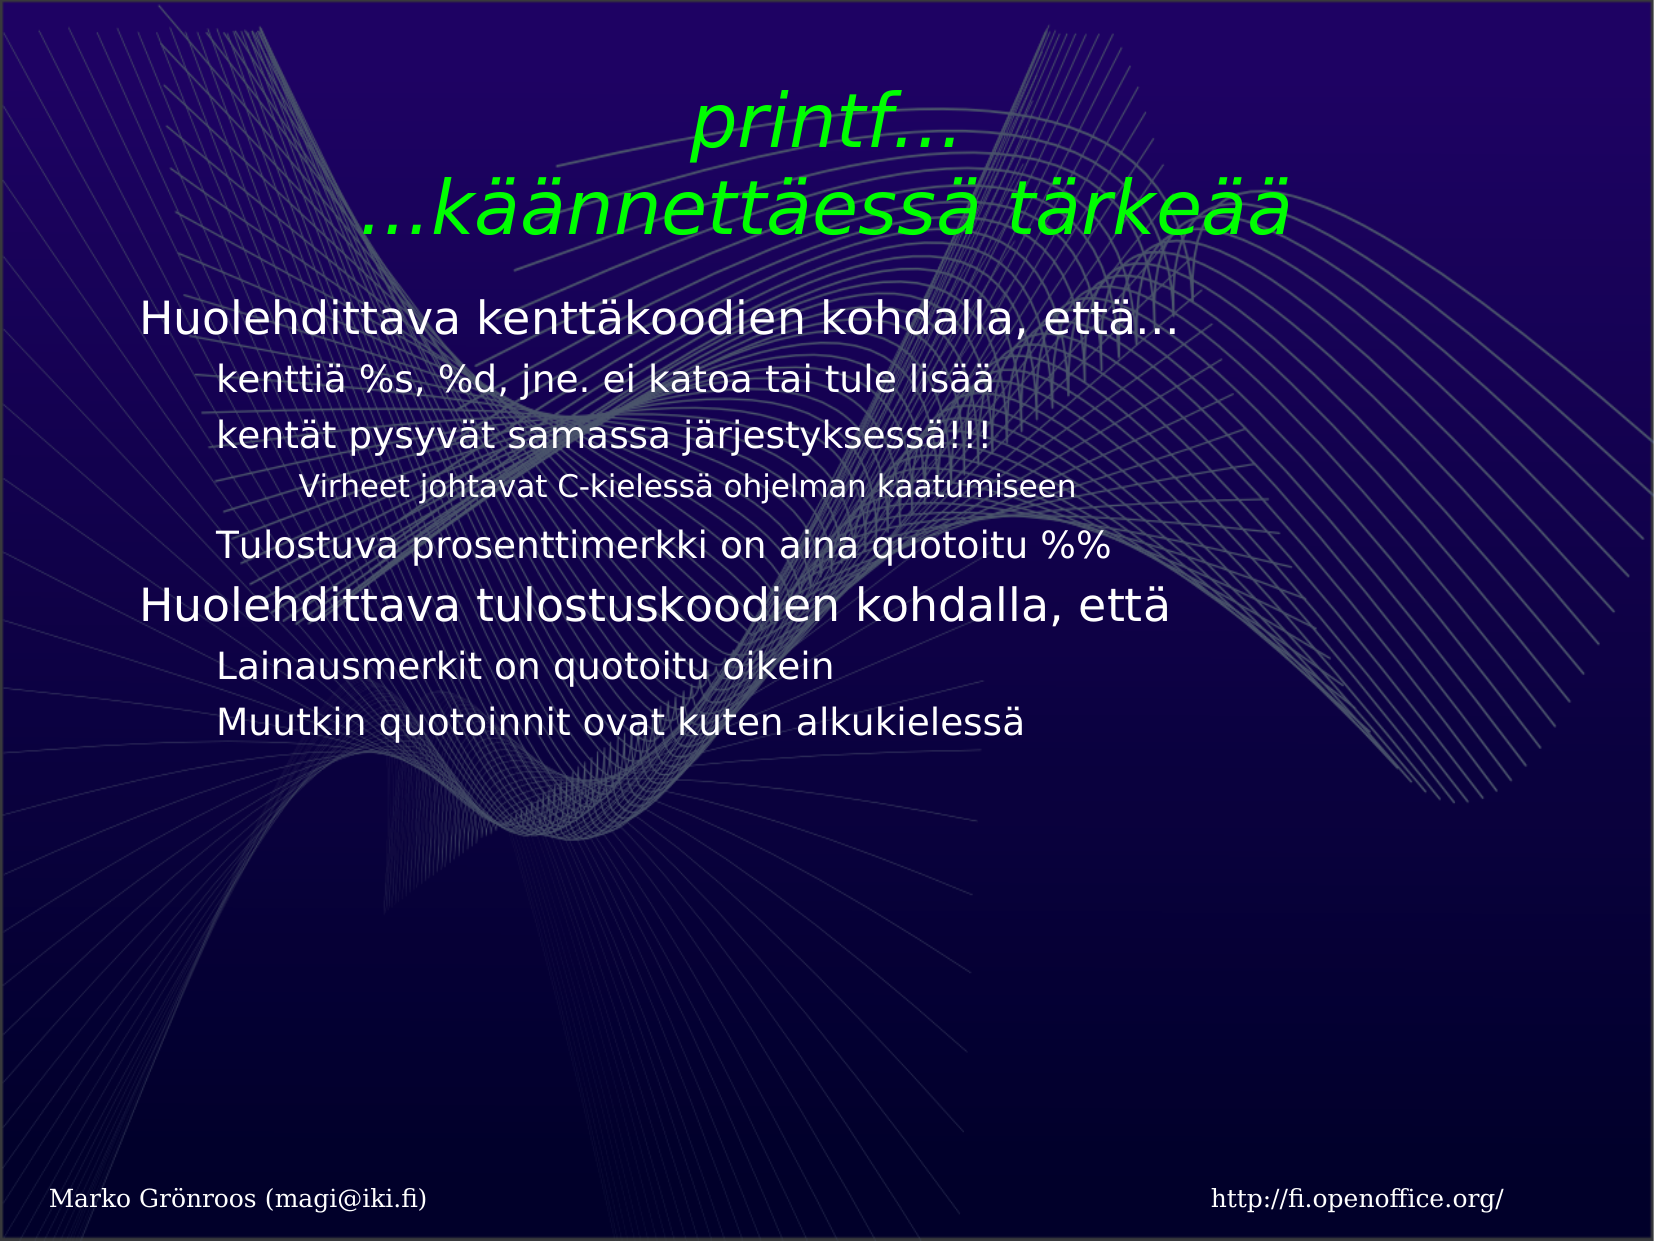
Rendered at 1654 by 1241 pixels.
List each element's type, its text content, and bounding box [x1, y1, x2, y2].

list Huolehdittava kenttäkoodien kohdalla, että... kenttiä %s, %d, jne. ei katoa tai tule lisää kentät pysyvät samassa järjestyksessä!!! Virheet johtavat C-kielessä ohjelman kaatumiseen Tulostuva prosenttimerkki on aina quotoitu %% Huolehdittava tulostuskoodien kohdalla, että Lainausmerkit on quotoitu oikein Muutkin quotoinnit ovat kuten alkukielessä [121, 291, 1534, 1166]
title printf... ...käännettäessä tärkeää [121, 61, 1534, 269]
picture [0, 0, 1654, 1241]
